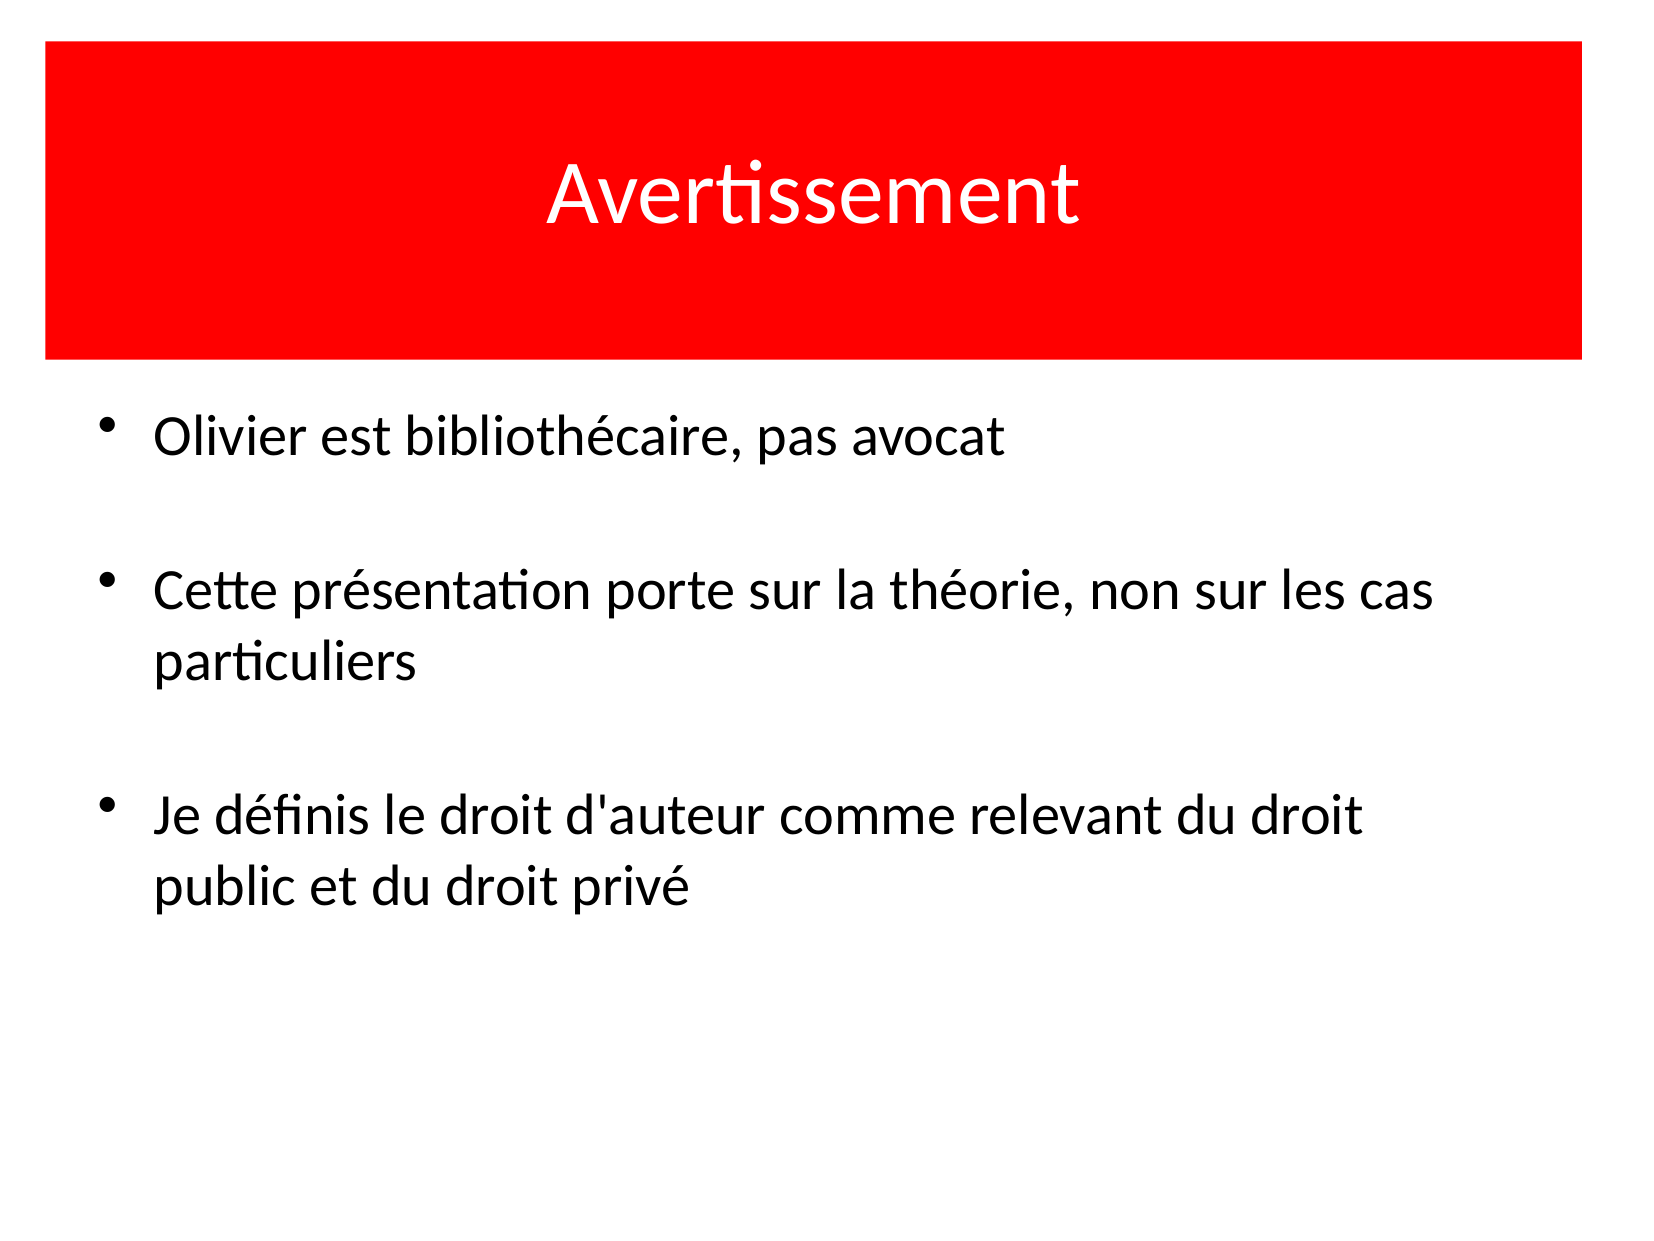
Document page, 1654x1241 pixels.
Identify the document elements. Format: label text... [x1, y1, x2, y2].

text_box Avertissement [45, 41, 1582, 360]
text_box Olivier est bibliothécaire, pas avocat Cette présentation porte sur la théorie, non sur les cas particuliers Je définis le droit d'auteur comme relevant du droit public et du droit privé [82, 389, 1468, 1144]
